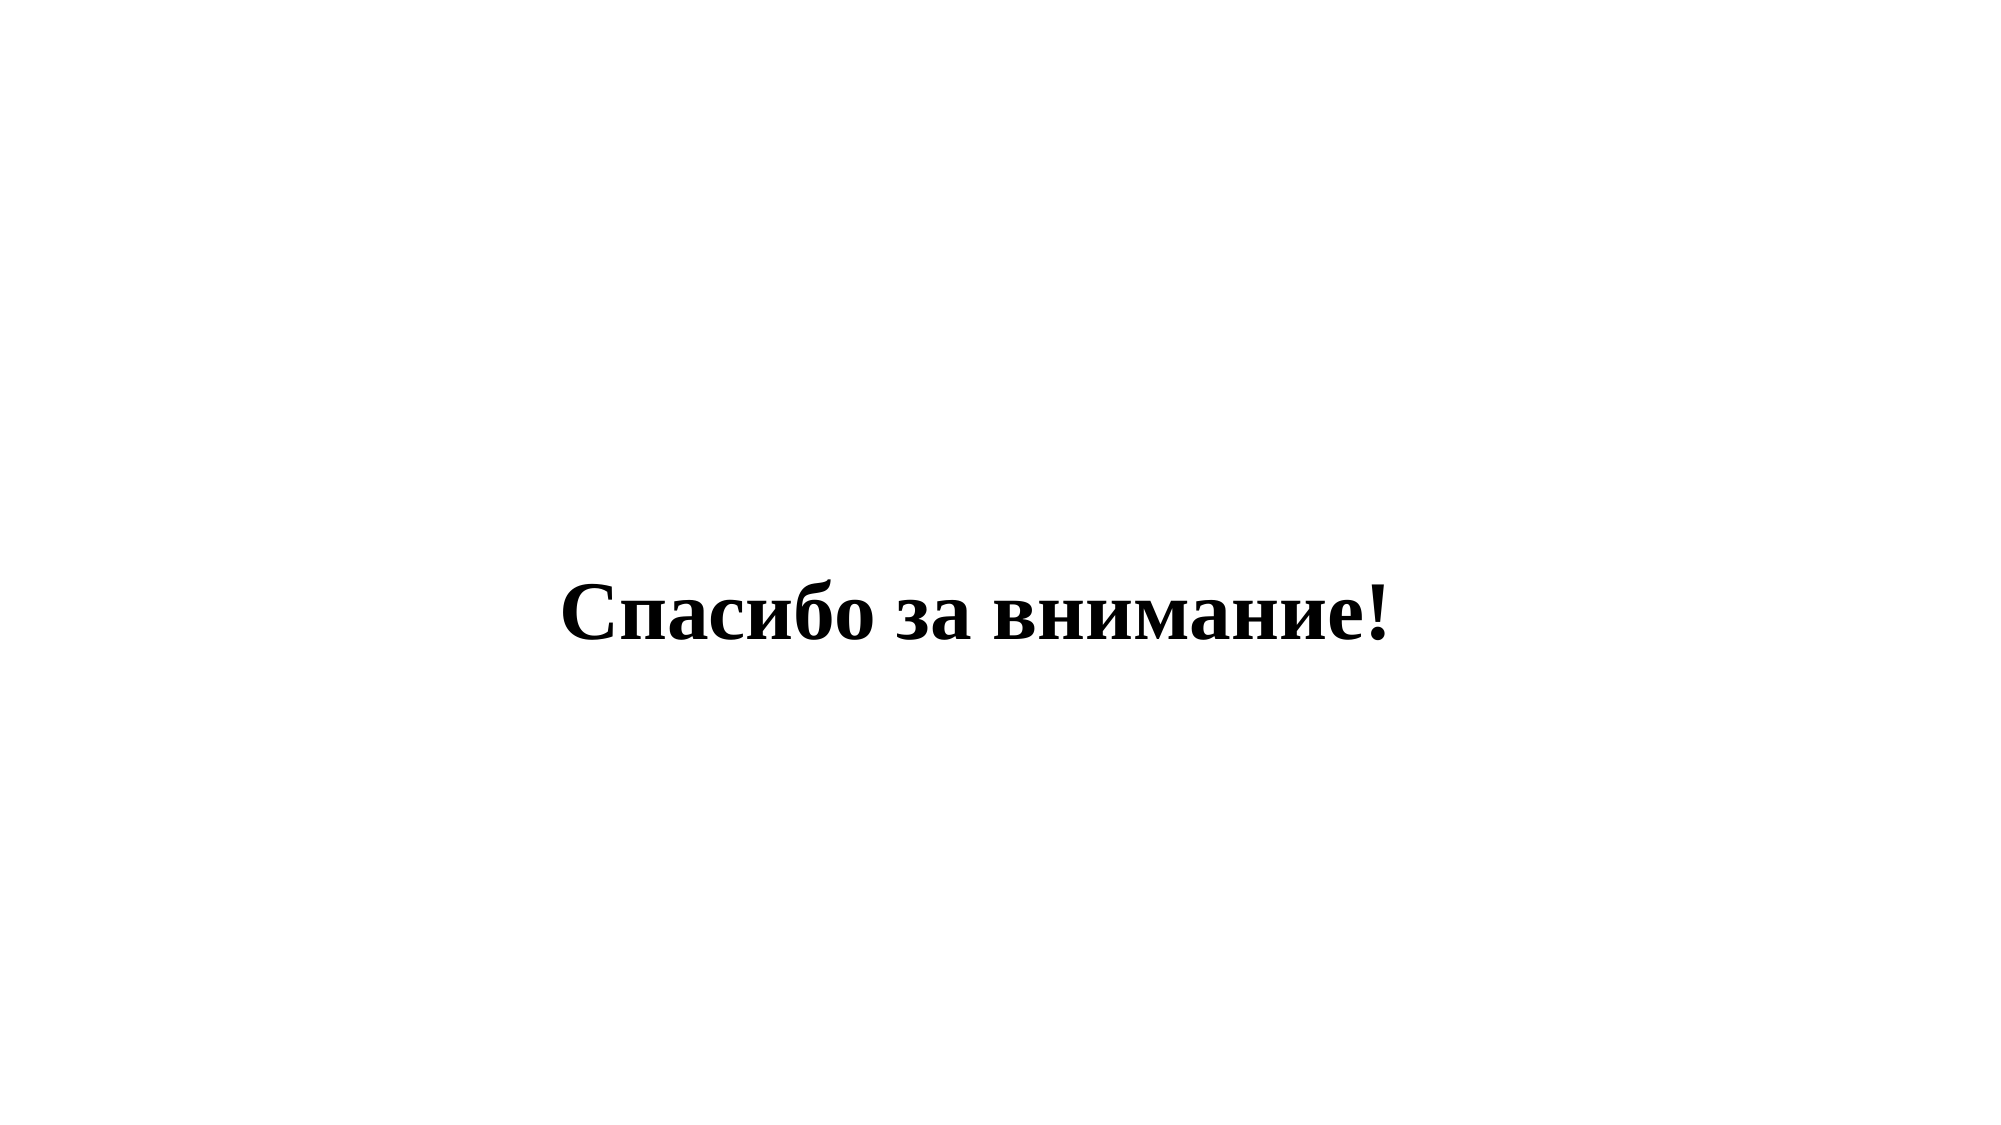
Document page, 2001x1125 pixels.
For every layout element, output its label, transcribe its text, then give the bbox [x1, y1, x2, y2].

text_box Спасибо за внимание! [544, 549, 1456, 665]
